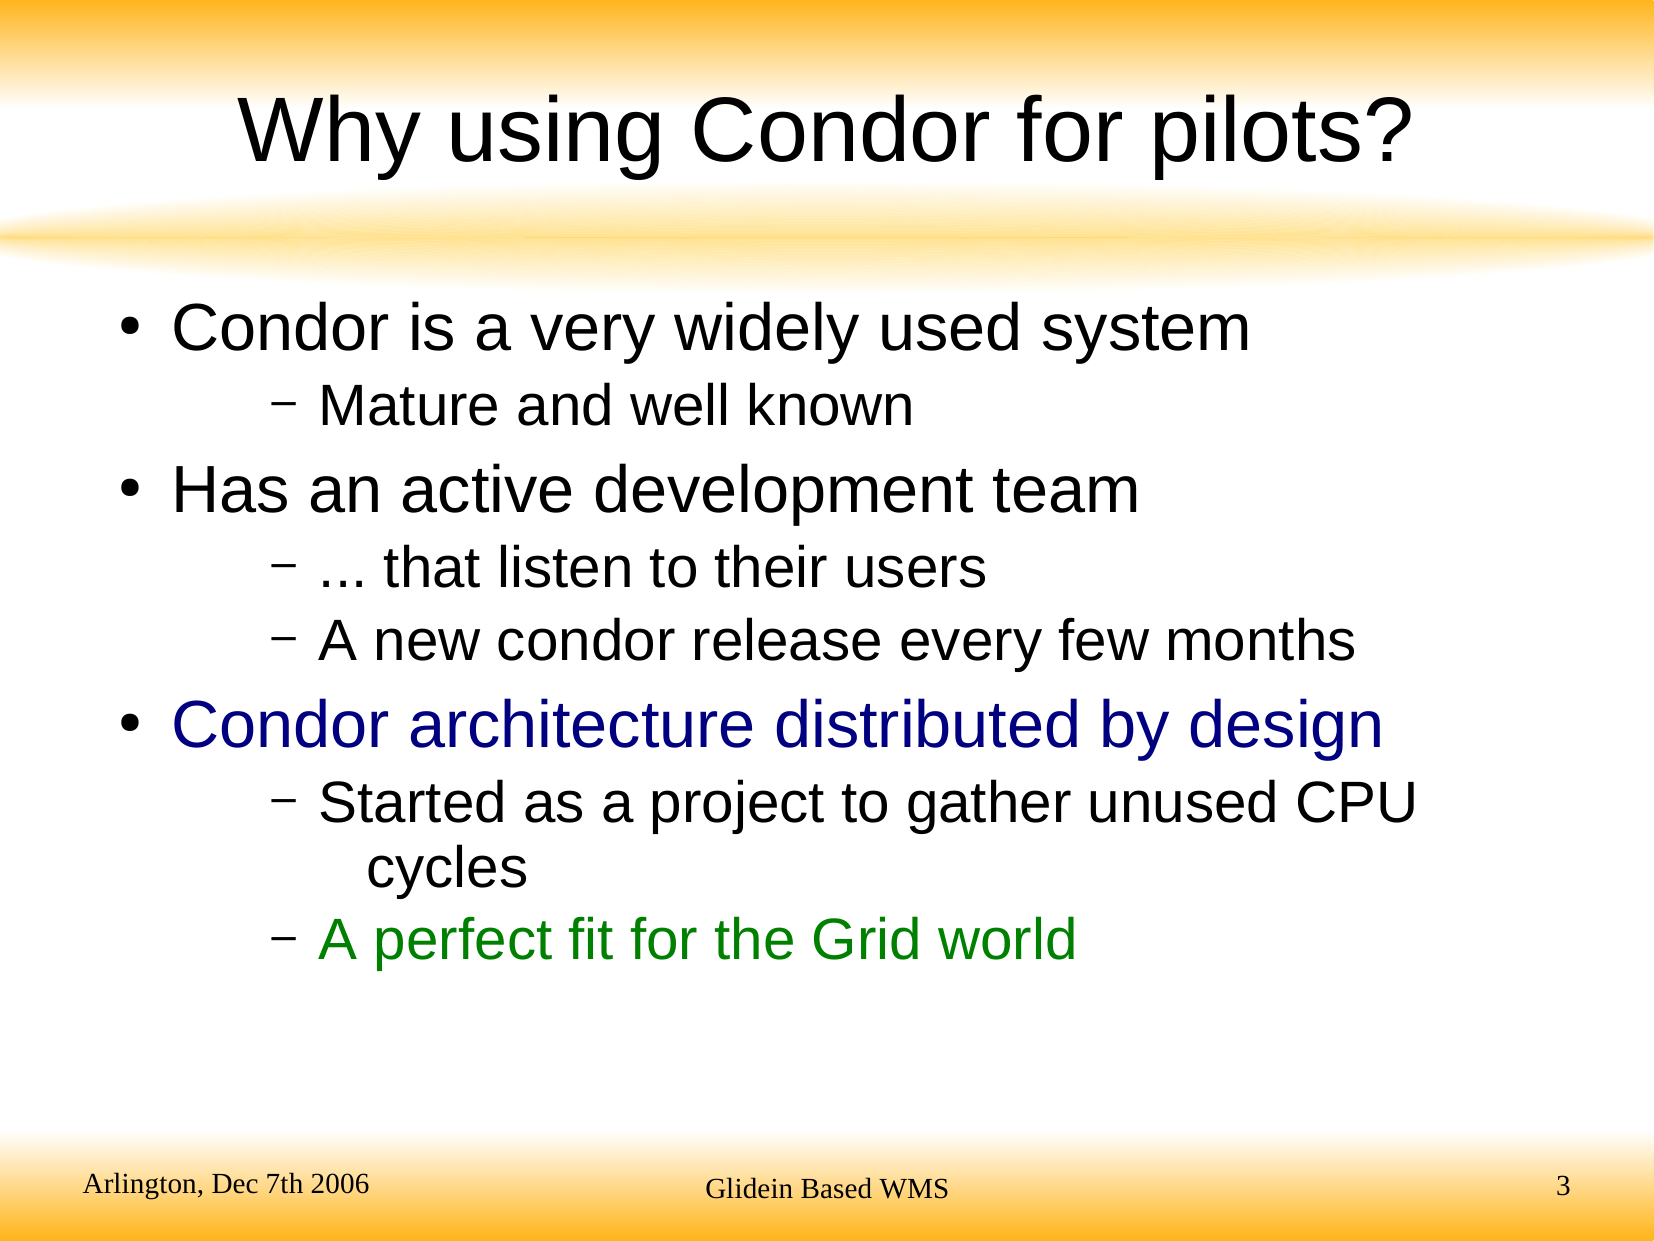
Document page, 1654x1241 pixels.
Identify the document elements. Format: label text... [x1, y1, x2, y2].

title Why using Condor for pilots? [82, 25, 1571, 233]
text_box VO frontend [18, 235, 1635, 239]
list Condor is a very widely used system Mature and well known Has an active development team ... that listen to their users A new condor release every few months Condor architecture distributed by design Started as a project to gather unused CPU cycles A perfect fit for the Grid world [82, 290, 1571, 1109]
